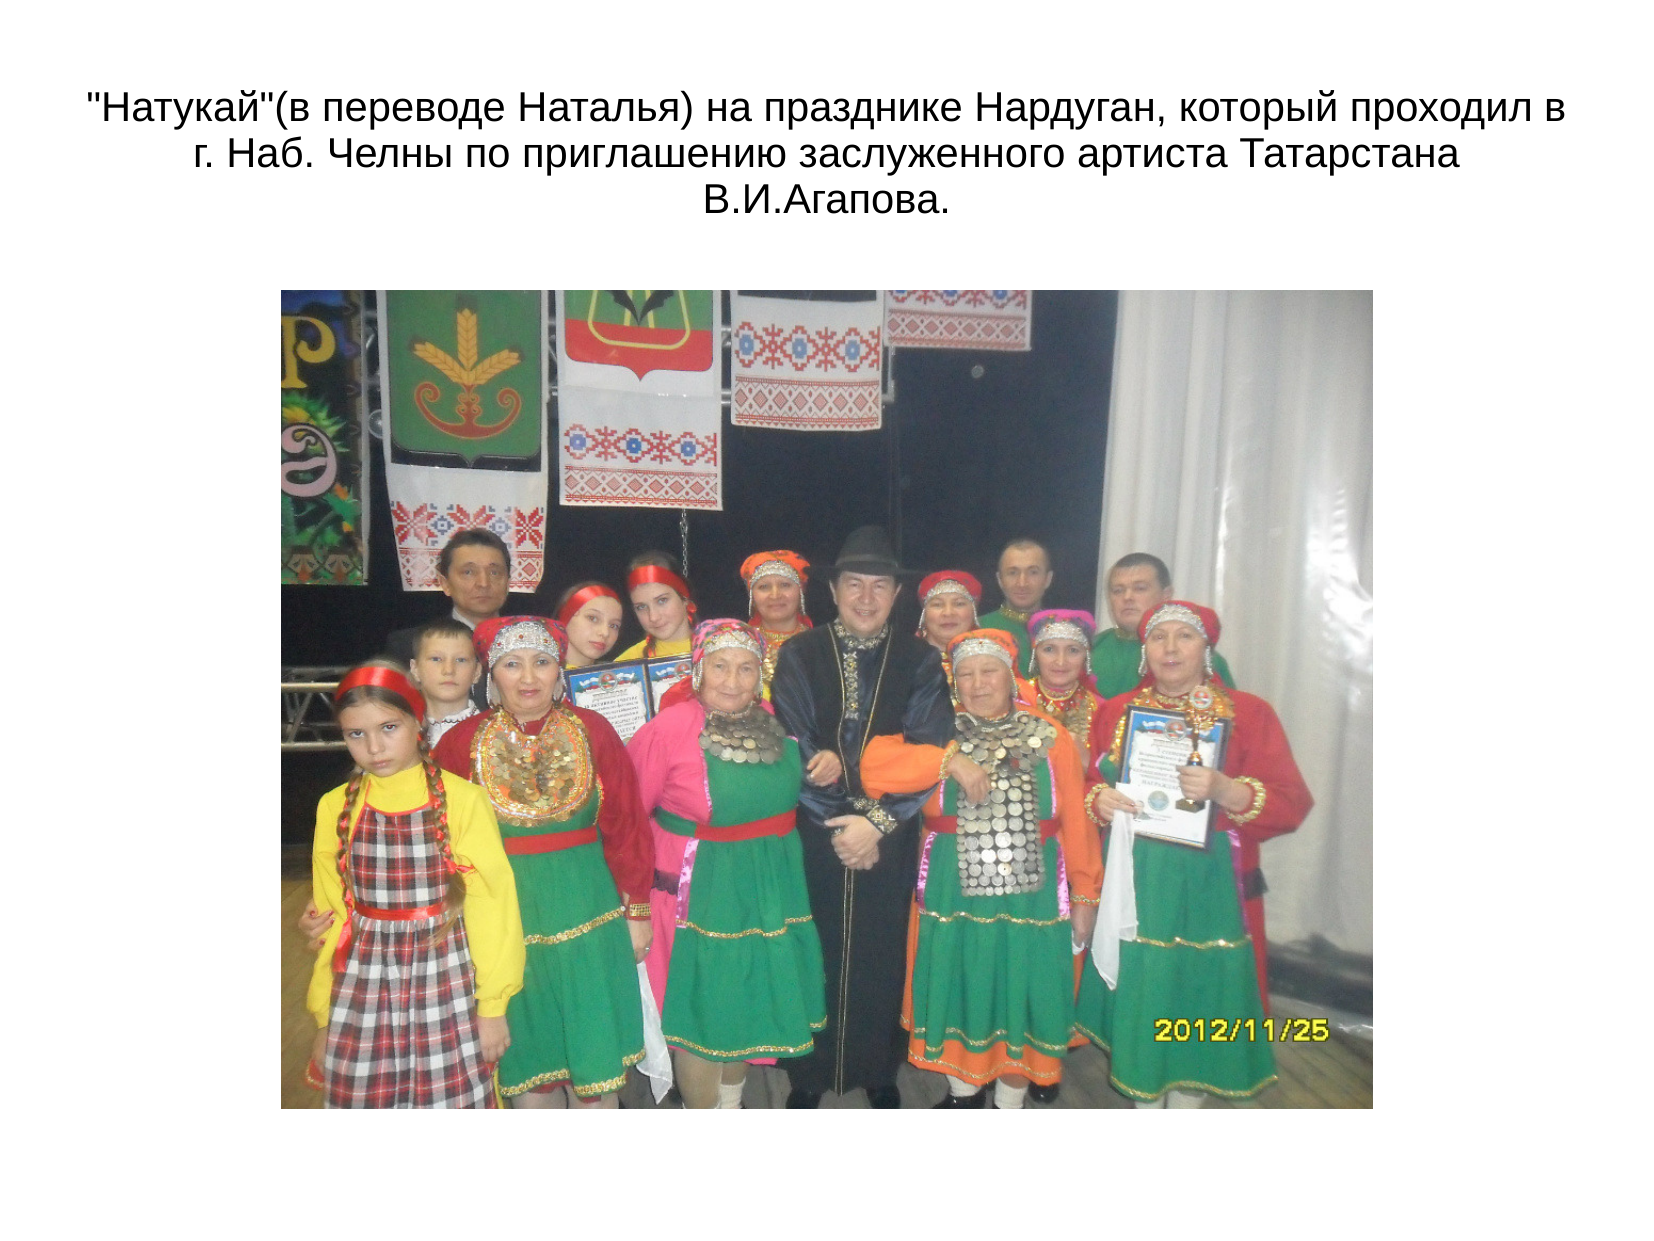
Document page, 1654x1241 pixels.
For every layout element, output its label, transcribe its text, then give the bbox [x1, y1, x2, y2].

title "Натукай"(в переводе Наталья) на празднике Нардуган, который проходил в г. Наб. Челны по приглашению заслуженного артиста Татарстана В.И.Агапова. [82, 49, 1571, 257]
picture [281, 290, 1373, 1109]
